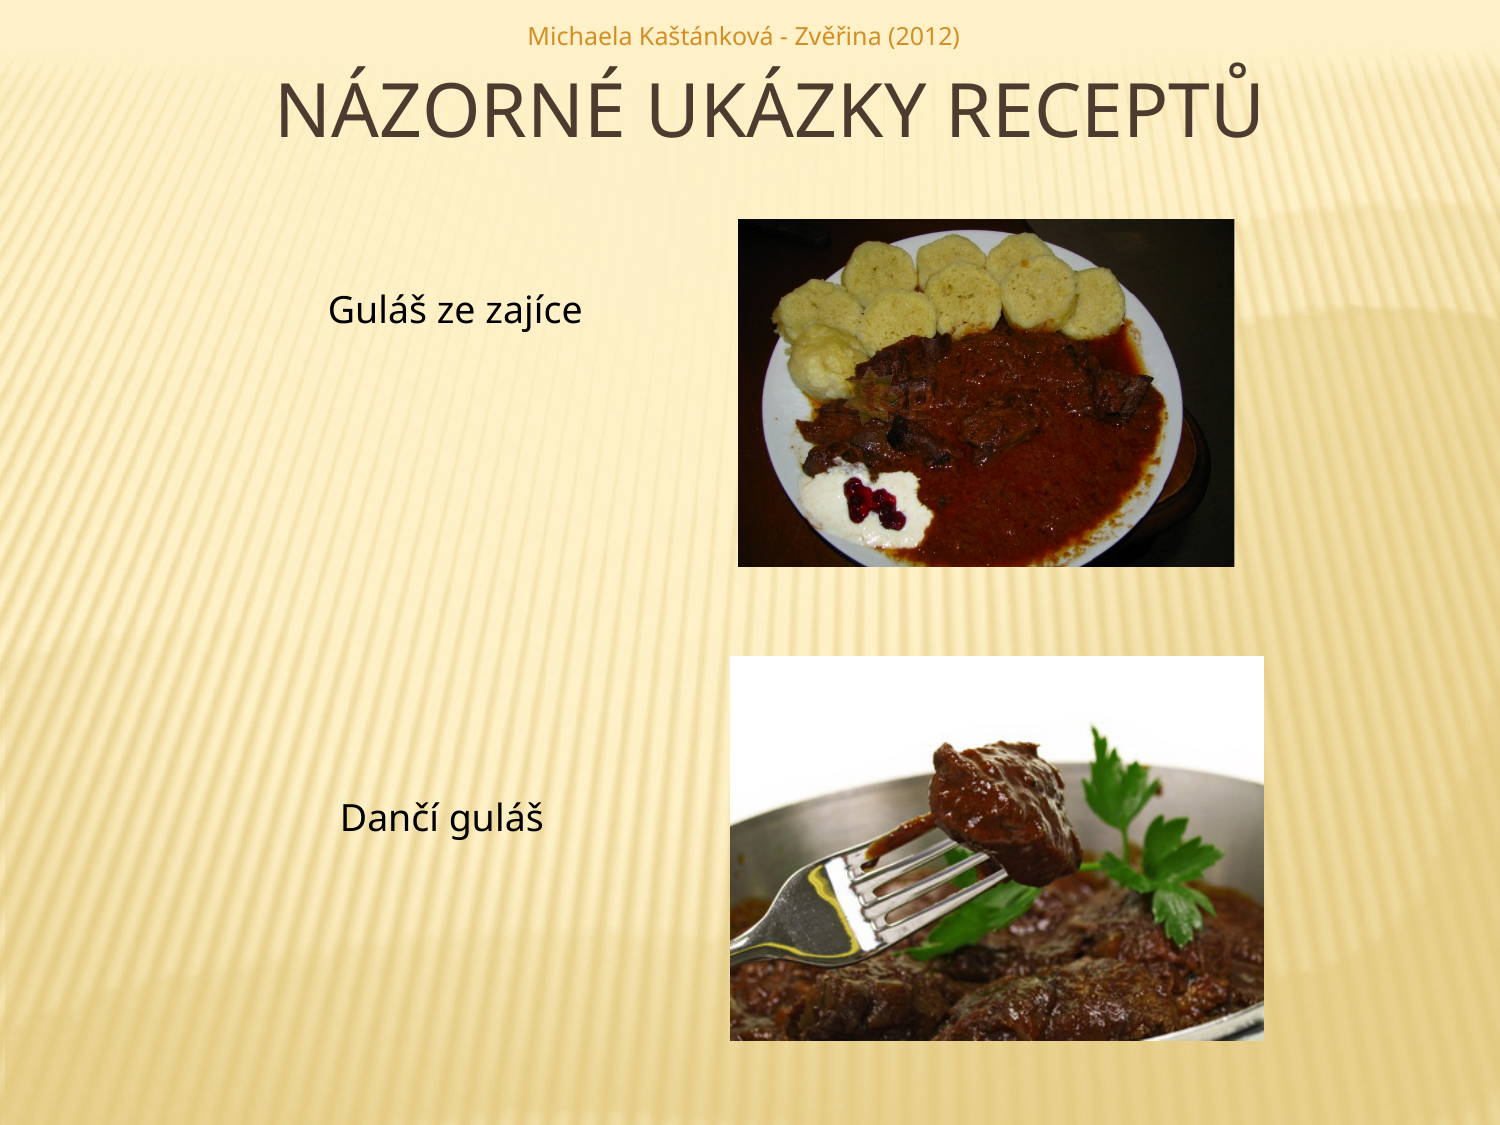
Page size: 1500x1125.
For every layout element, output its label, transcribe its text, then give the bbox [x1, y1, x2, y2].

picture [738, 219, 1235, 567]
title Názorné ukázky receptů [76, 54, 1465, 185]
subtitle [76, 196, 1465, 1012]
text_box Dančí guláš [324, 786, 680, 848]
text_box Michaela Kaštánková - Zvěřina (2012) [512, 12, 1459, 60]
text_box Guláš ze zajíce [312, 278, 680, 340]
picture [730, 656, 1264, 1041]
